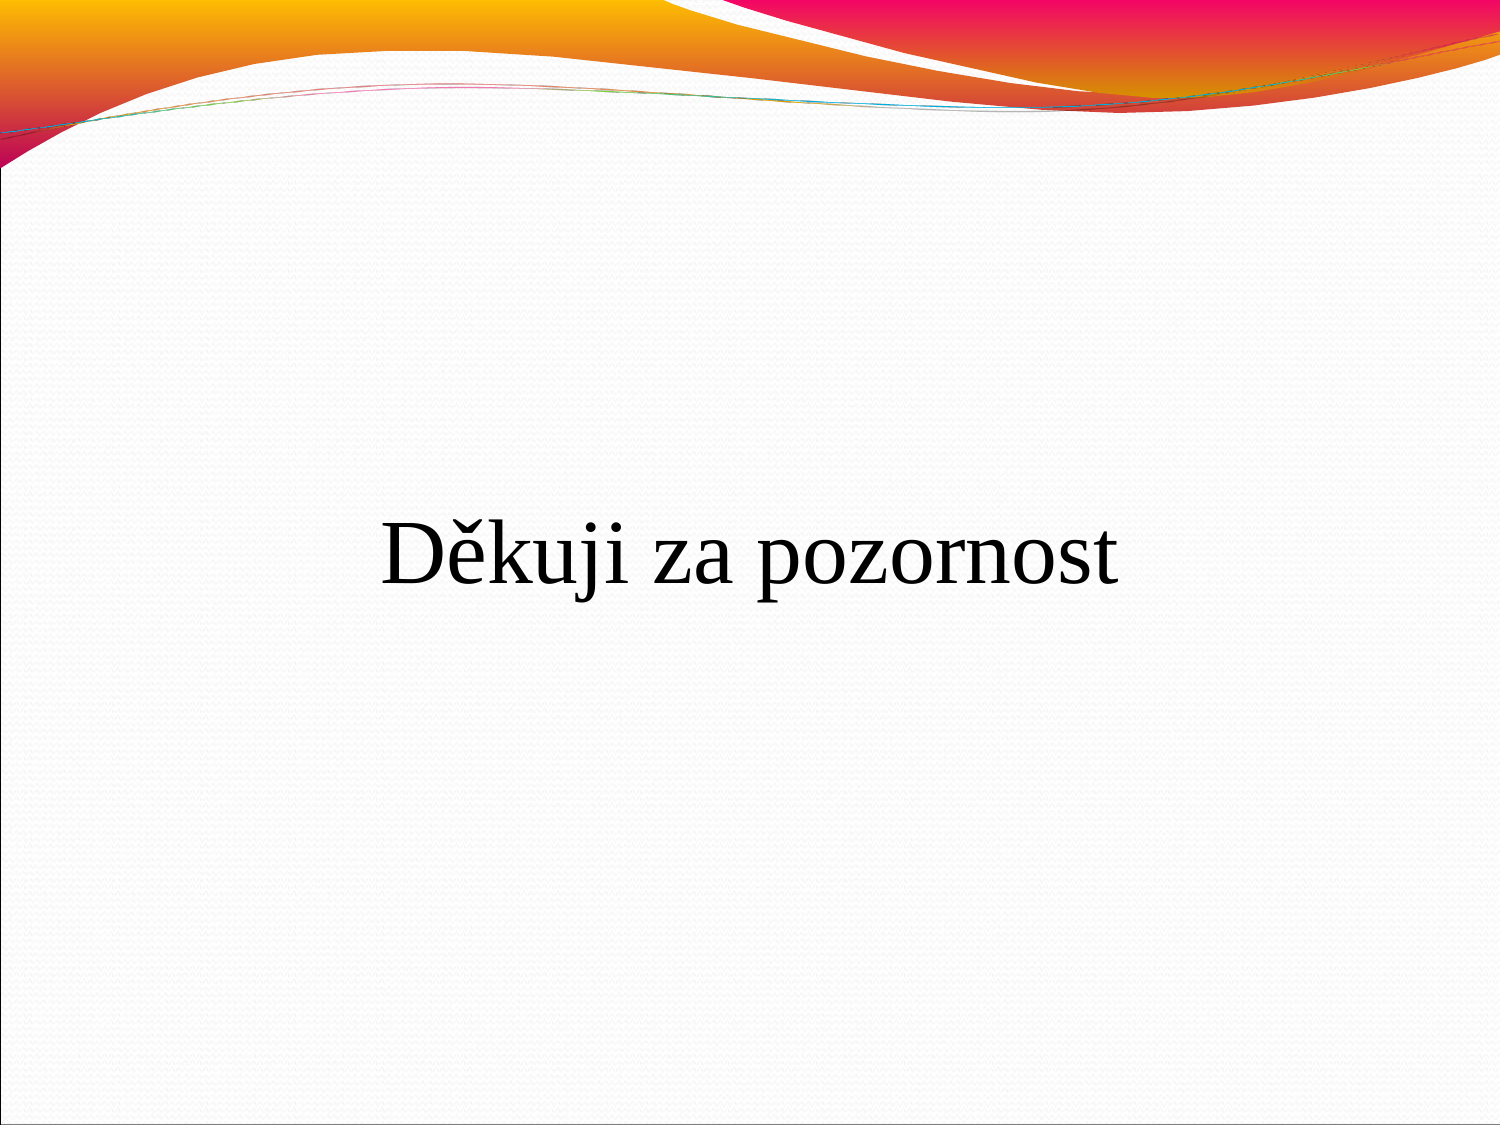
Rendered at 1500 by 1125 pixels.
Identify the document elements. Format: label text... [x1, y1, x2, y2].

text_box Děkuji za pozornost [75, 317, 1426, 1038]
